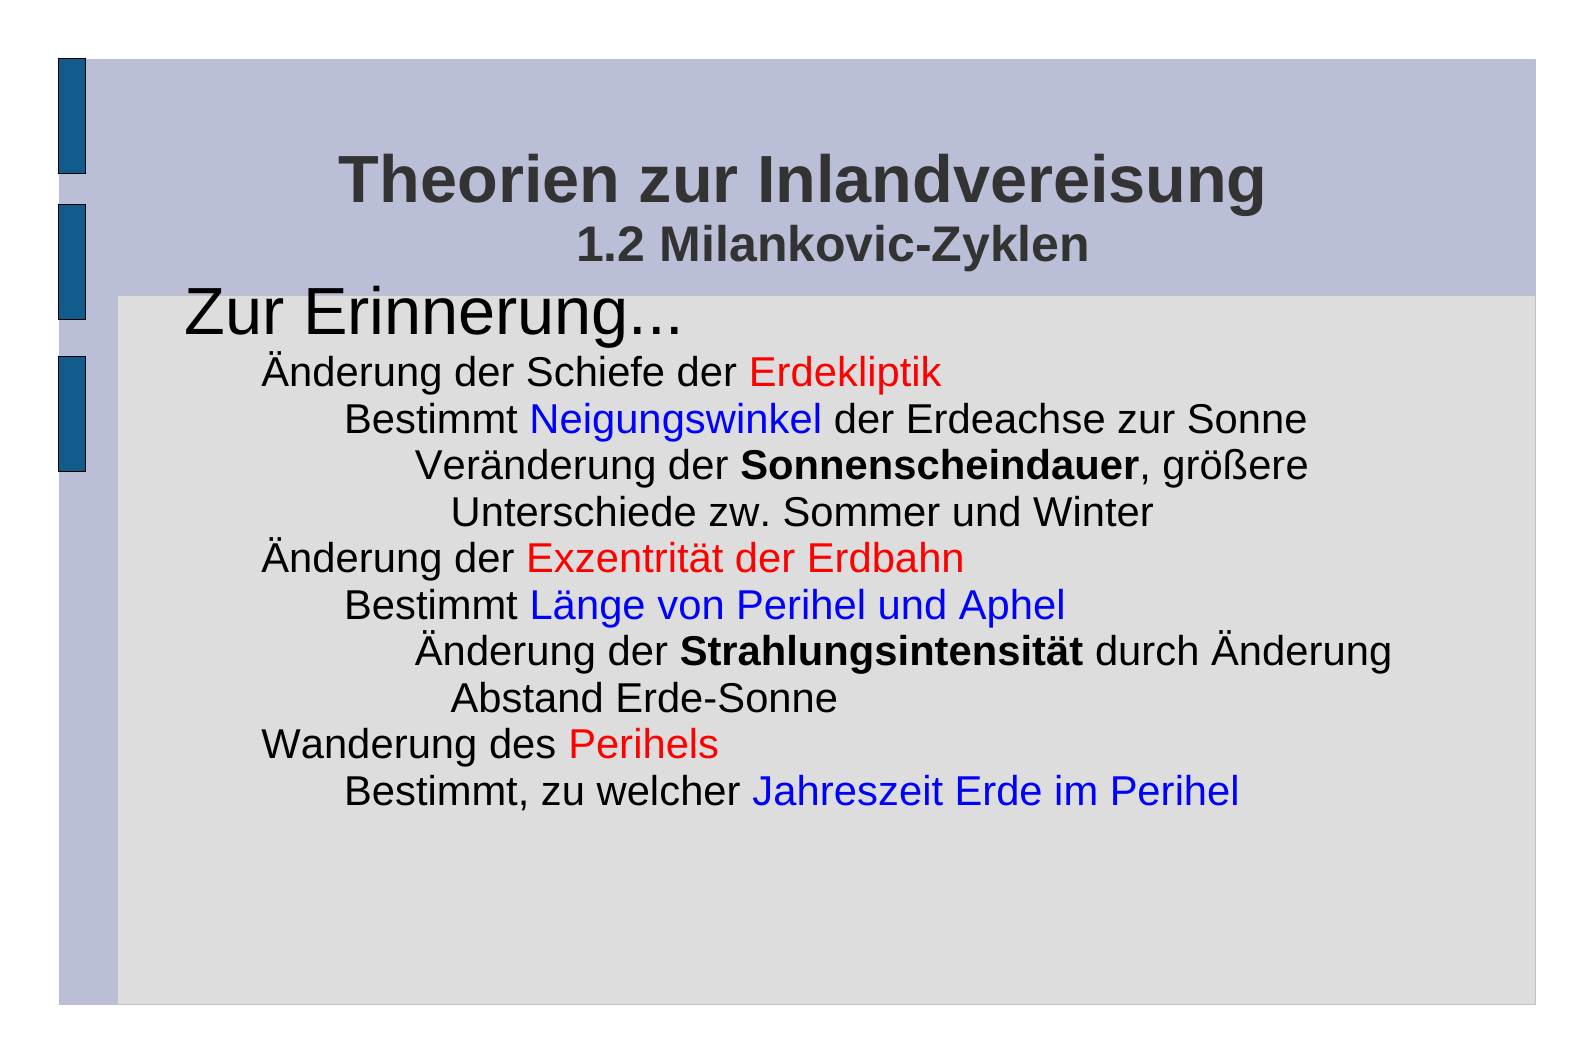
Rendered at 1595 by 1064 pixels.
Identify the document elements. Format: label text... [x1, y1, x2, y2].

list Zur Erinnerung... Änderung der Schiefe der Erdekliptik Bestimmt Neigungswinkel der Erdeachse zur Sonne Veränderung der Sonnenscheindauer, größere Unterschiede zw. Sommer und Winter Änderung der Exzentrität der Erdbahn Bestimmt Länge von Perihel und Aphel Änderung der Strahlungsintensität durch Änderung Abstand Erde-Sonne Wanderung des Perihels Bestimmt, zu welcher Jahreszeit Erde im Perihel [167, 274, 1429, 997]
title Theorien zur Inlandvereisung 1.2 Milankovic-Zyklen [167, 118, 1429, 274]
